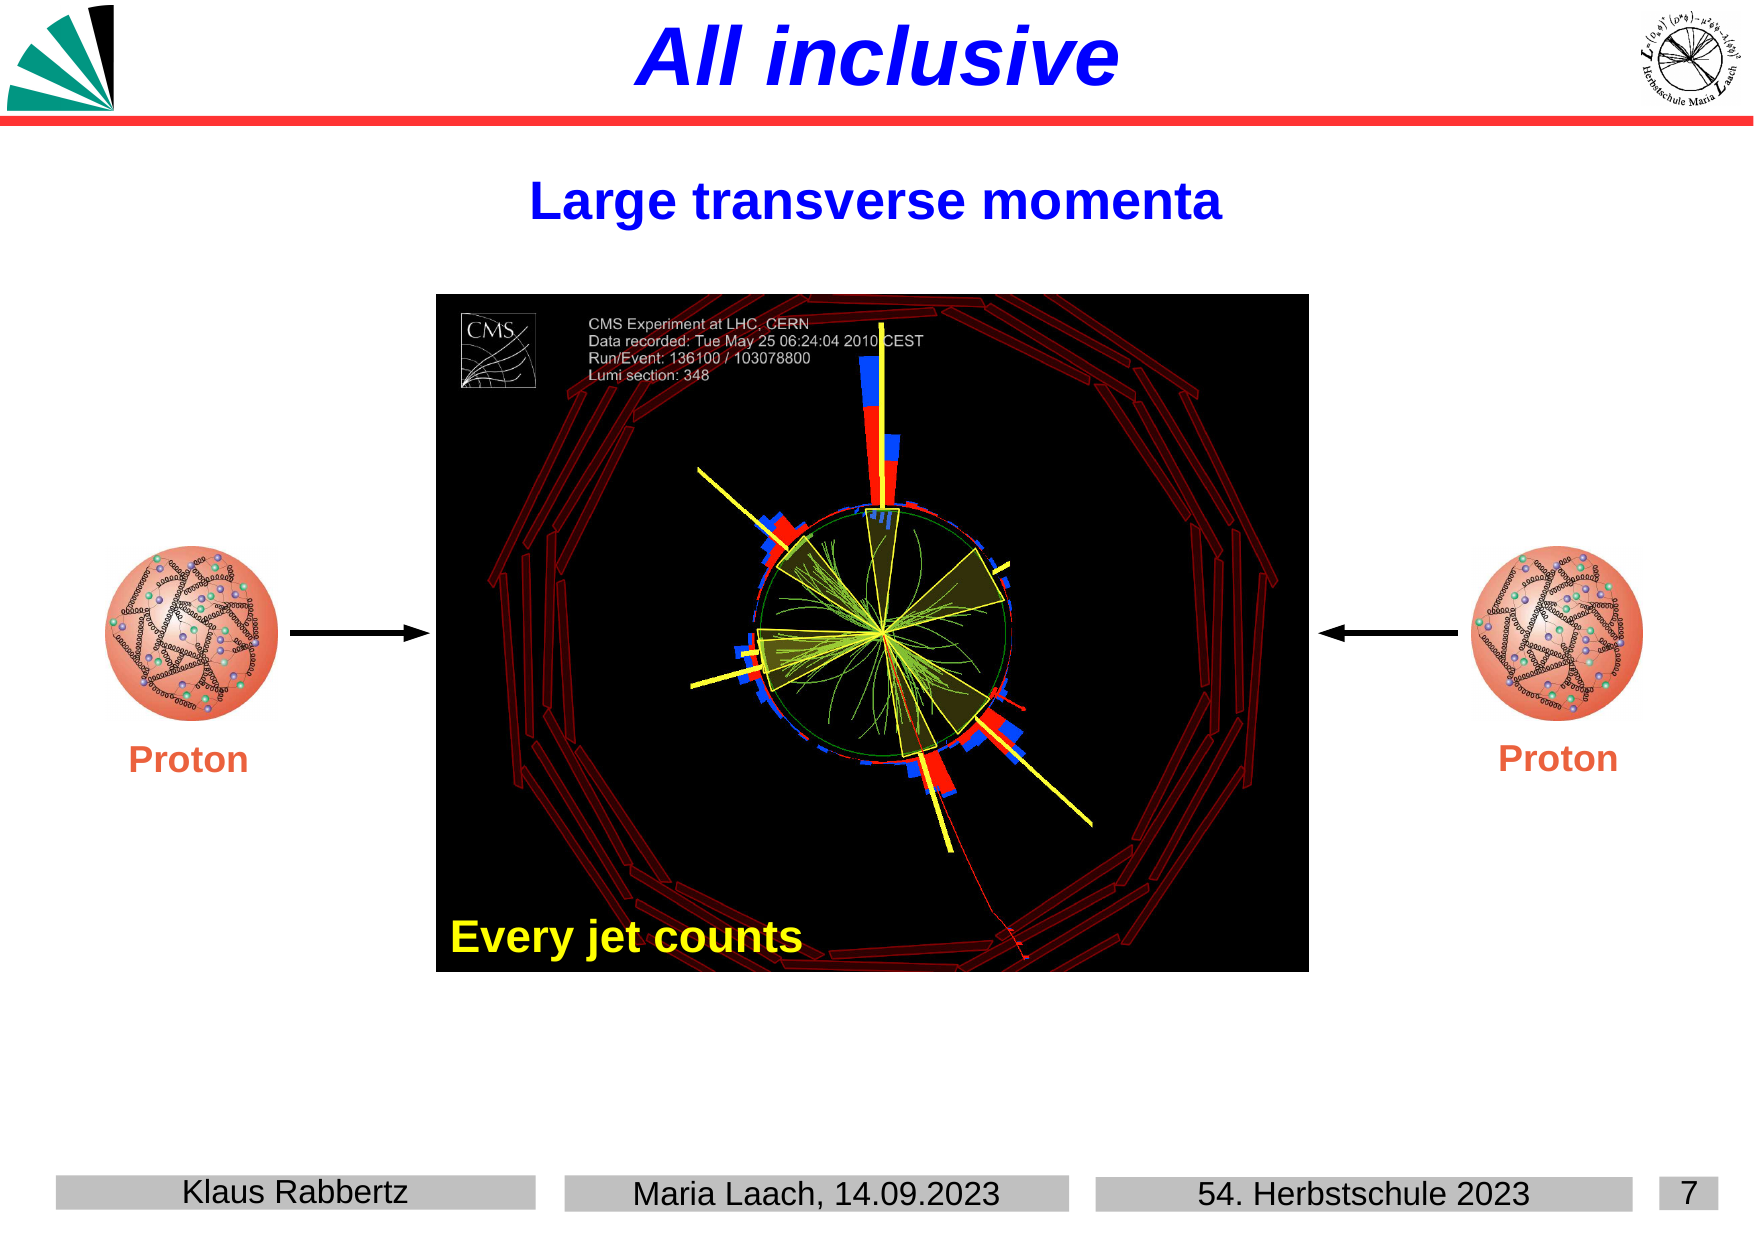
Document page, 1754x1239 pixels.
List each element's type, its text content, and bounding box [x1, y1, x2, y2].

picture [436, 294, 1309, 973]
text_box Proton [1486, 731, 1632, 787]
picture [105, 546, 278, 721]
picture [1641, 11, 1741, 106]
text_box Large transverse momenta [517, 164, 1236, 238]
picture [1471, 546, 1643, 721]
text_box Proton [116, 732, 263, 787]
title All inclusive [129, 0, 1627, 114]
picture [7, 5, 114, 112]
text_box Every jet counts [437, 904, 816, 968]
